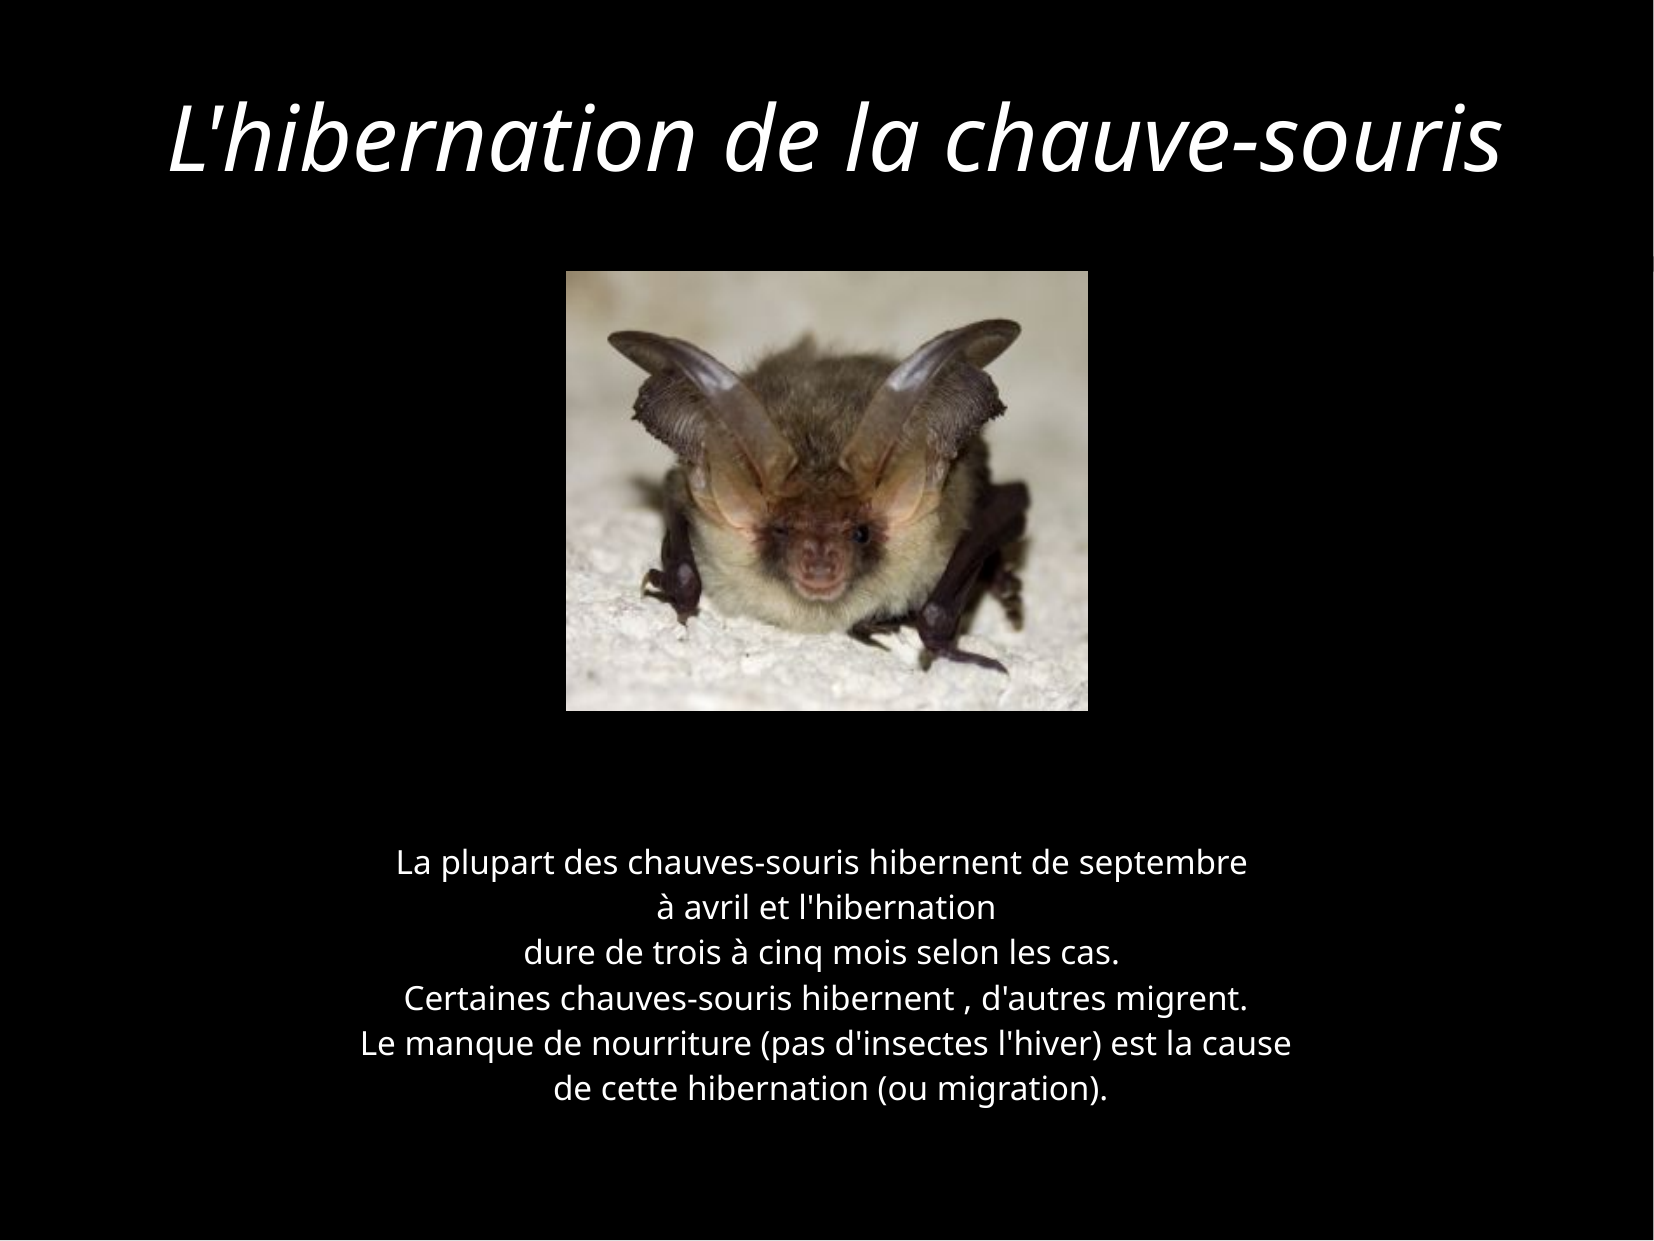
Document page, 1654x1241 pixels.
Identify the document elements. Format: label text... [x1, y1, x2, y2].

picture [566, 271, 1088, 711]
title L'hibernation de la chauve-souris [0, 0, 1654, 256]
subtitle La plupart des chauves-souris hibernent de septembre à avril et l'hibernation dure de trois à cinq mois selon les cas. Certaines chauves-souris hibernent , d'autres migrent. Le manque de nourriture (pas d'insectes l'hiver) est la cause de cette hibernation (ou migration). [0, 256, 1654, 1241]
